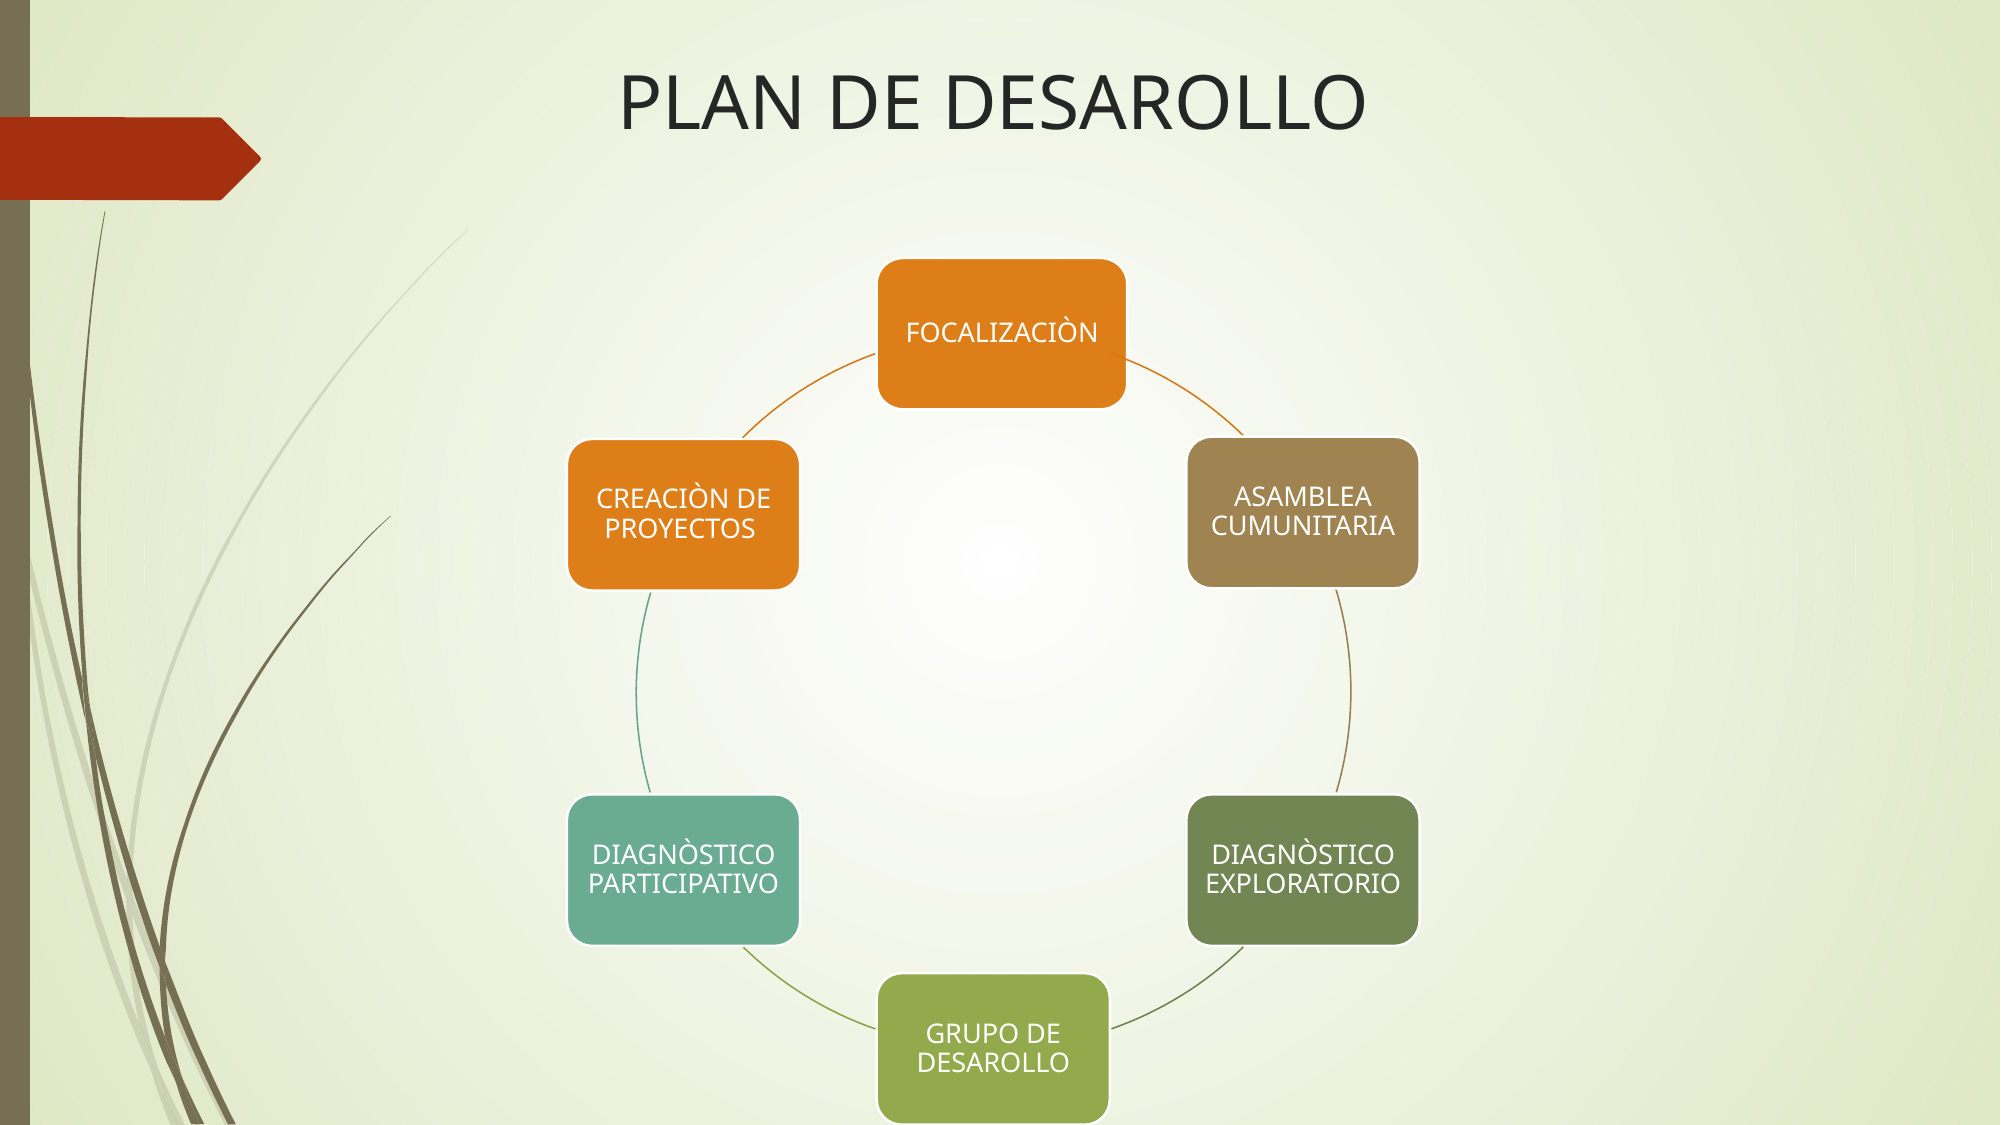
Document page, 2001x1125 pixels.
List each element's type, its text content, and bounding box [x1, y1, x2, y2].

text_box DIAGNÒSTICO EXPLORATORIO [1186, 794, 1420, 946]
text_box ASAMBLEA CUMUNITARIA [1186, 436, 1420, 589]
text_box DIAGNÒSTICO PARTICIPATIVO [566, 794, 801, 946]
text_box CREACIÒN DE PROYECTOS [566, 438, 801, 591]
title PLAN DE DESAROLLO [262, 47, 1725, 258]
text_box GRUPO DE DESAROLLO [876, 973, 1110, 1125]
text_box FOCALIZACIÒN [876, 257, 1128, 410]
